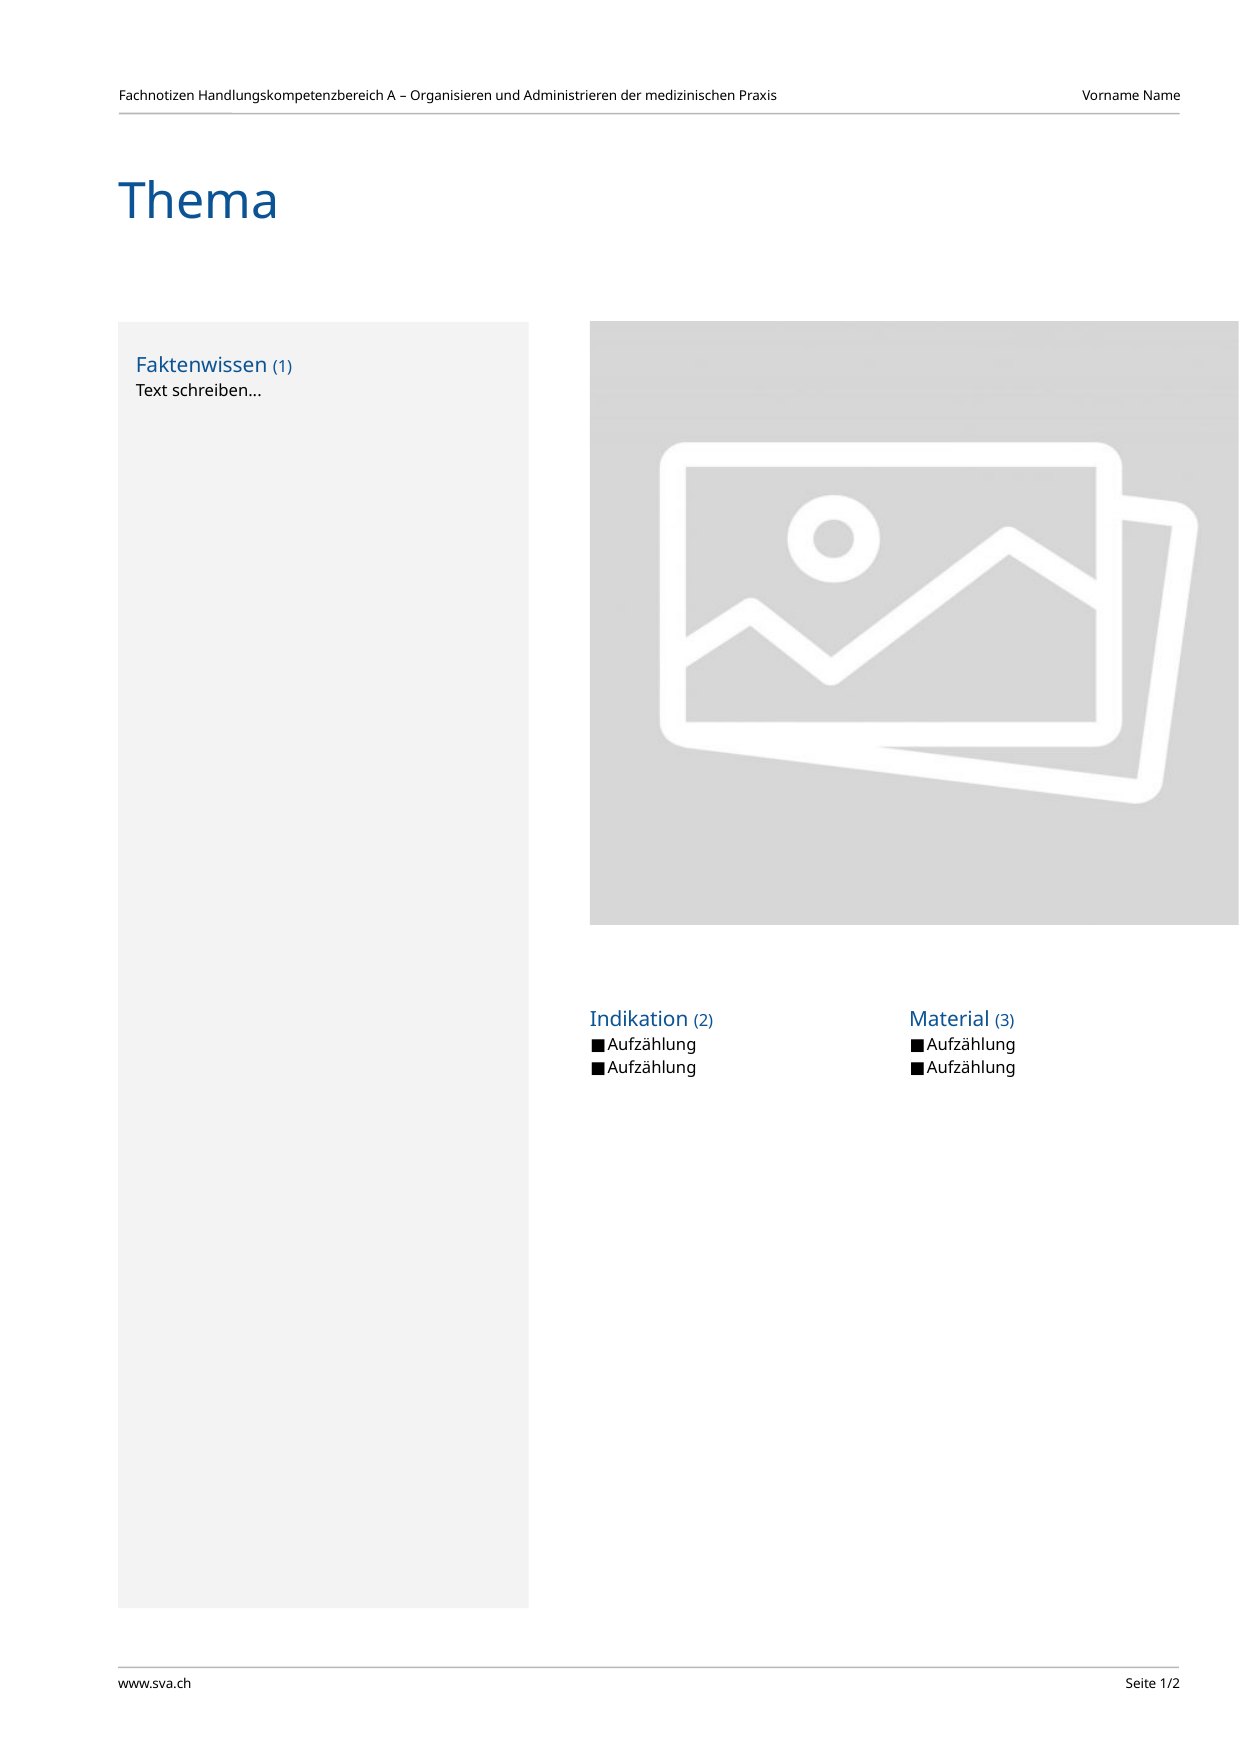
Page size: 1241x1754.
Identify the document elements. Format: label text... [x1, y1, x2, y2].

text_box Indikation (2) Aufzählung Aufzählung [589, 993, 861, 1609]
text_box Material (3) Aufzählung Aufzählung [909, 993, 1181, 1609]
text_box Vorname Name [929, 76, 1181, 114]
picture [589, 321, 1239, 925]
text_box Faktenwissen (1) Text schreiben... [118, 321, 529, 1609]
text_box Seite 1/2 [909, 1674, 1181, 1693]
text_box Thema [118, 168, 1181, 280]
